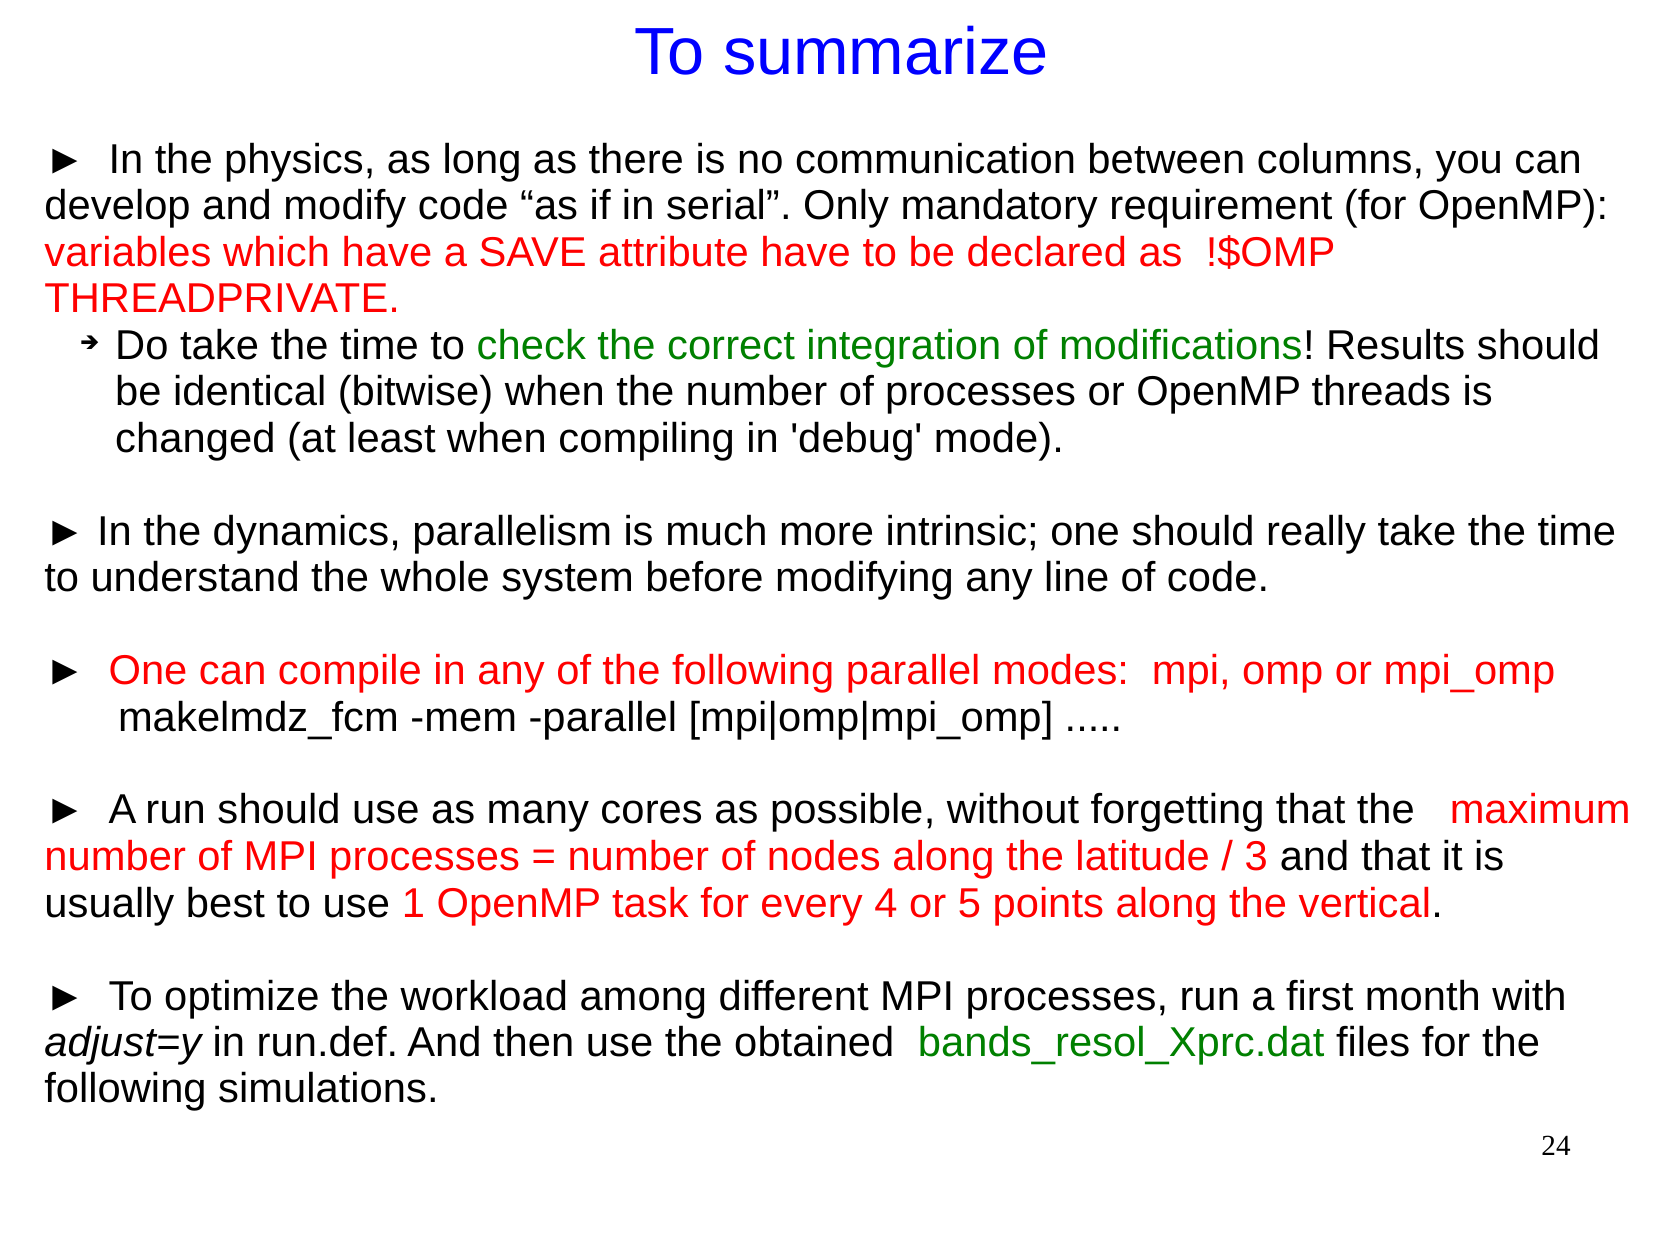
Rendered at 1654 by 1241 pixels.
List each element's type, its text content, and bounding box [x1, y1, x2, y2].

text_box To summarize ► In the physics, as long as there is no communication between columns, you can develop and modify code “as if in serial”. Only mandatory requirement (for OpenMP): variables which have a SAVE attribute have to be declared as !$OMP THREADPRIVATE. Do take the time to check the correct integration of modifications! Results should be identical (bitwise) when the number of processes or OpenMP threads is changed (at least when compiling in 'debug' mode). ► In the dynamics, parallelism is much more intrinsic; one should really take the time to understand the whole system before modifying any line of code. ► One can compile in any of the following parallel modes: mpi, omp or mpi_omp makelmdz_fcm -mem -parallel [mpi|omp|mpi_omp] ..... ► A run should use as many cores as possible, without forgetting that the maximum number of MPI processes = number of nodes along the latitude / 3 and that it is usually best to use 1 OpenMP task for every 4 or 5 points along the vertical. ► To optimize the workload among different MPI processes, run a first month with adjust=y in run.def. And then use the obtained bands_resol_Xprc.dat files for the following simulations. [29, 7, 1654, 1166]
